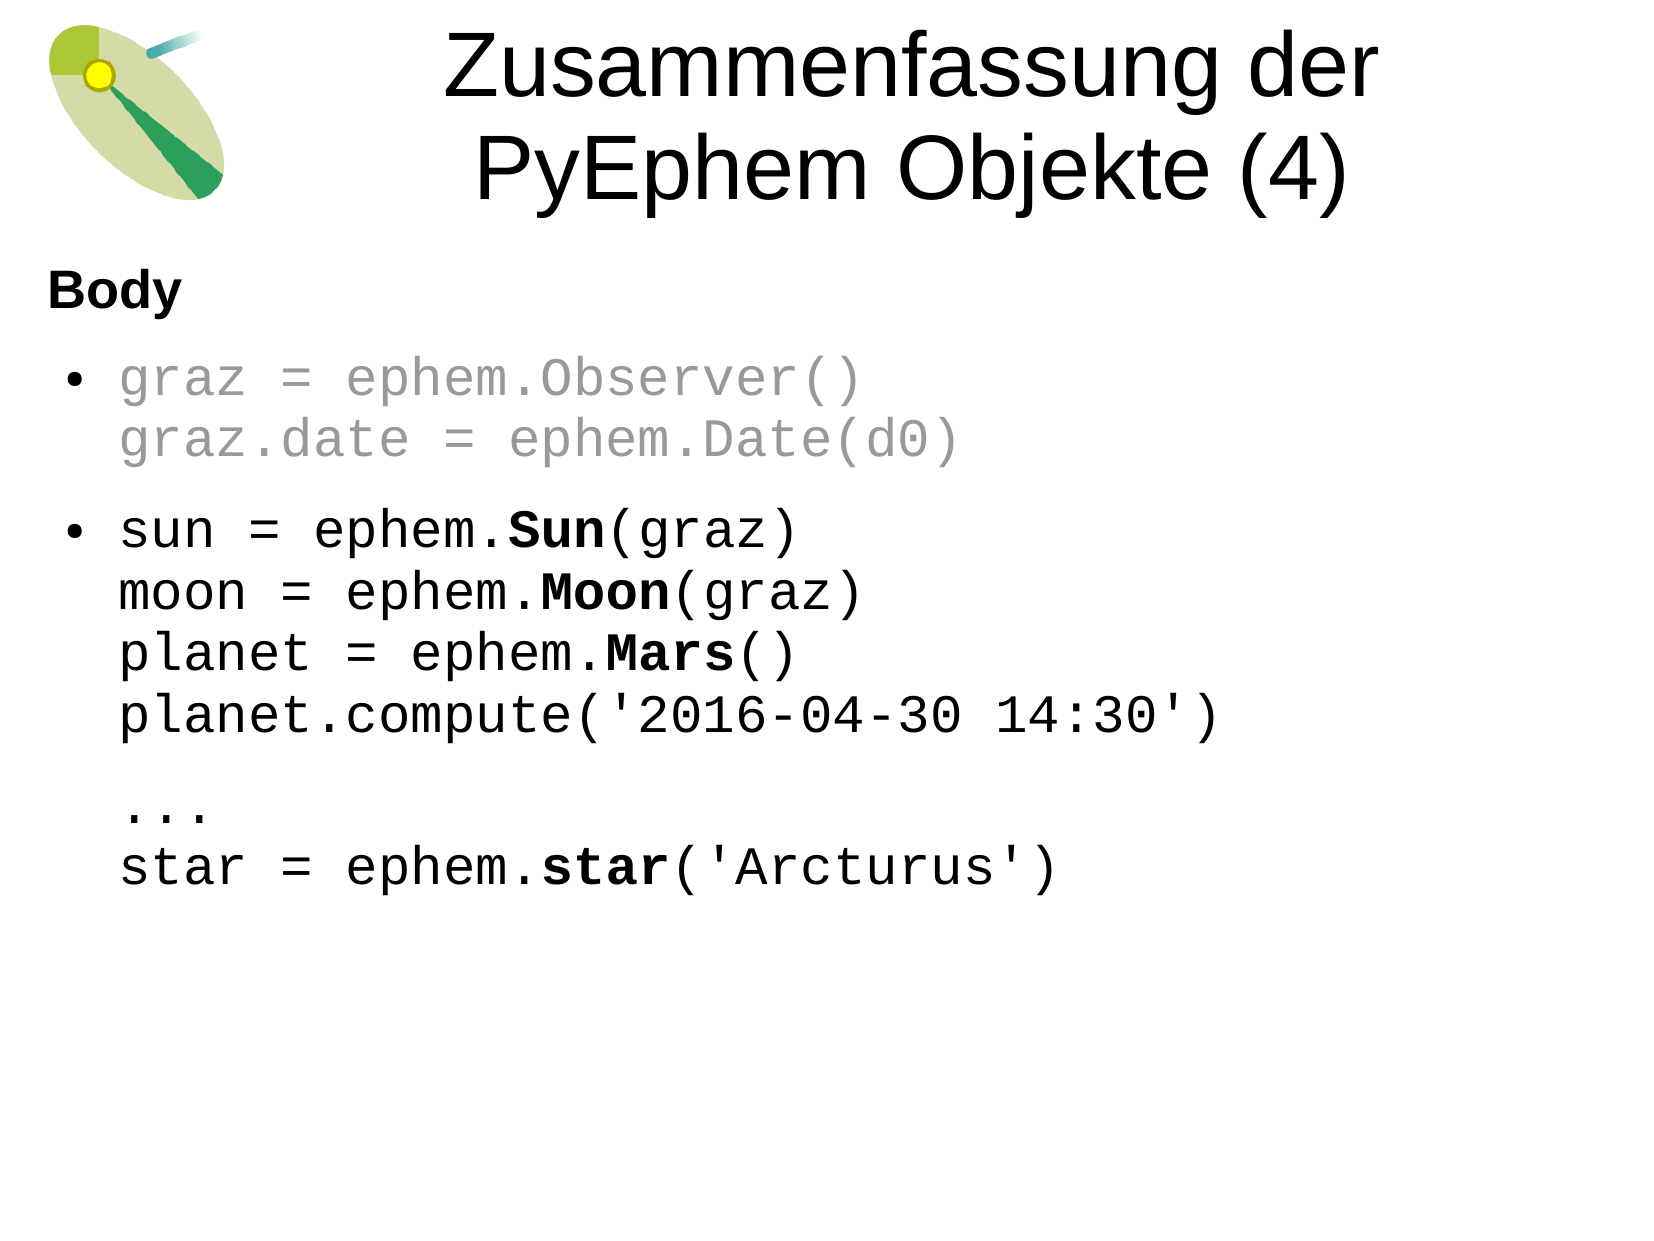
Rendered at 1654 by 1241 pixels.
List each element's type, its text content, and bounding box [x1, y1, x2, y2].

list Body graz = ephem.Observer() graz.date = ephem.Date(d0) sun = ephem.Sun(graz) moon = ephem.Moon(graz) planet = ephem.Mars() planet.compute('2016-04-30 14:30') ... star = ephem.star('Arcturus') [47, 259, 1619, 1182]
picture [47, 23, 225, 201]
title Zusammenfassung der PyEphem Objekte (4) [348, 13, 1477, 220]
